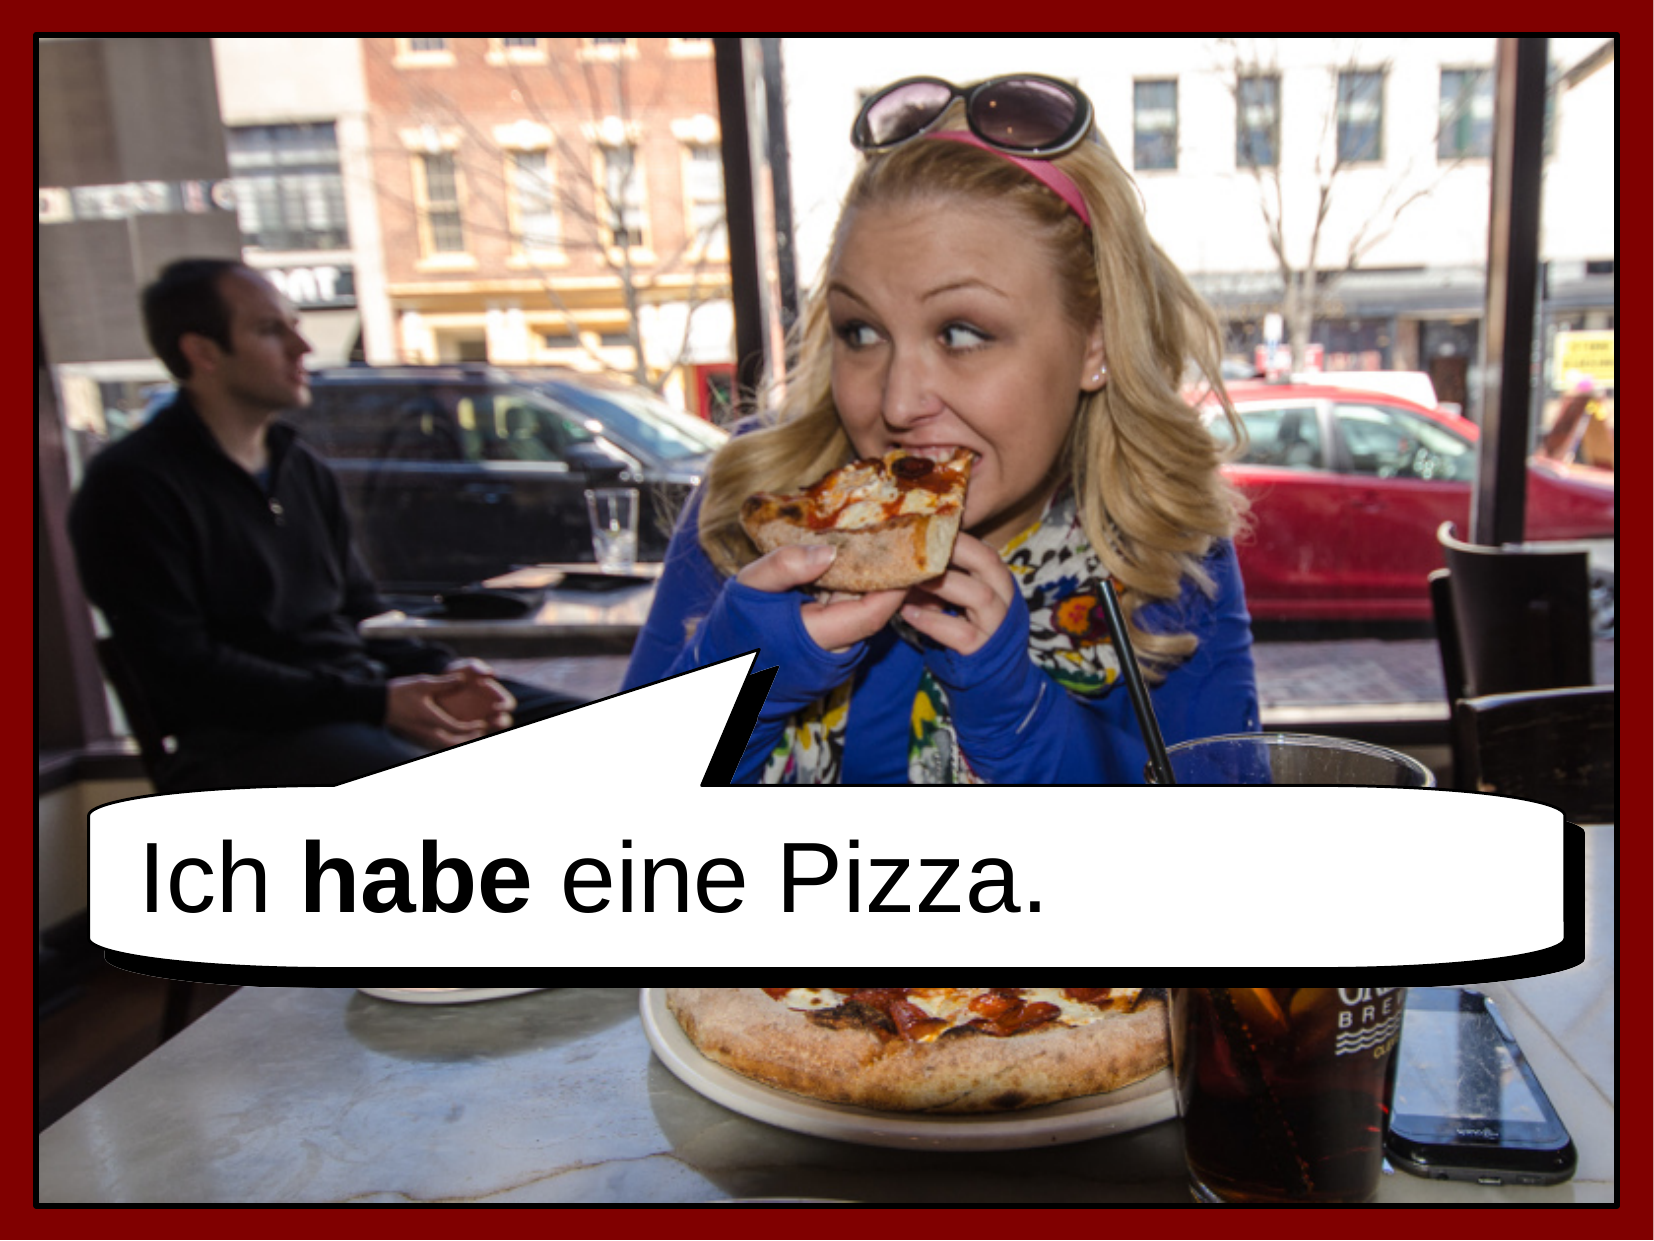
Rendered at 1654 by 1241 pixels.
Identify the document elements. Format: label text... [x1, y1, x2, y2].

text_box [88, 649, 1565, 954]
picture [39, 37, 1615, 1203]
text_box Ich habe eine Pizza. [124, 814, 1589, 1054]
